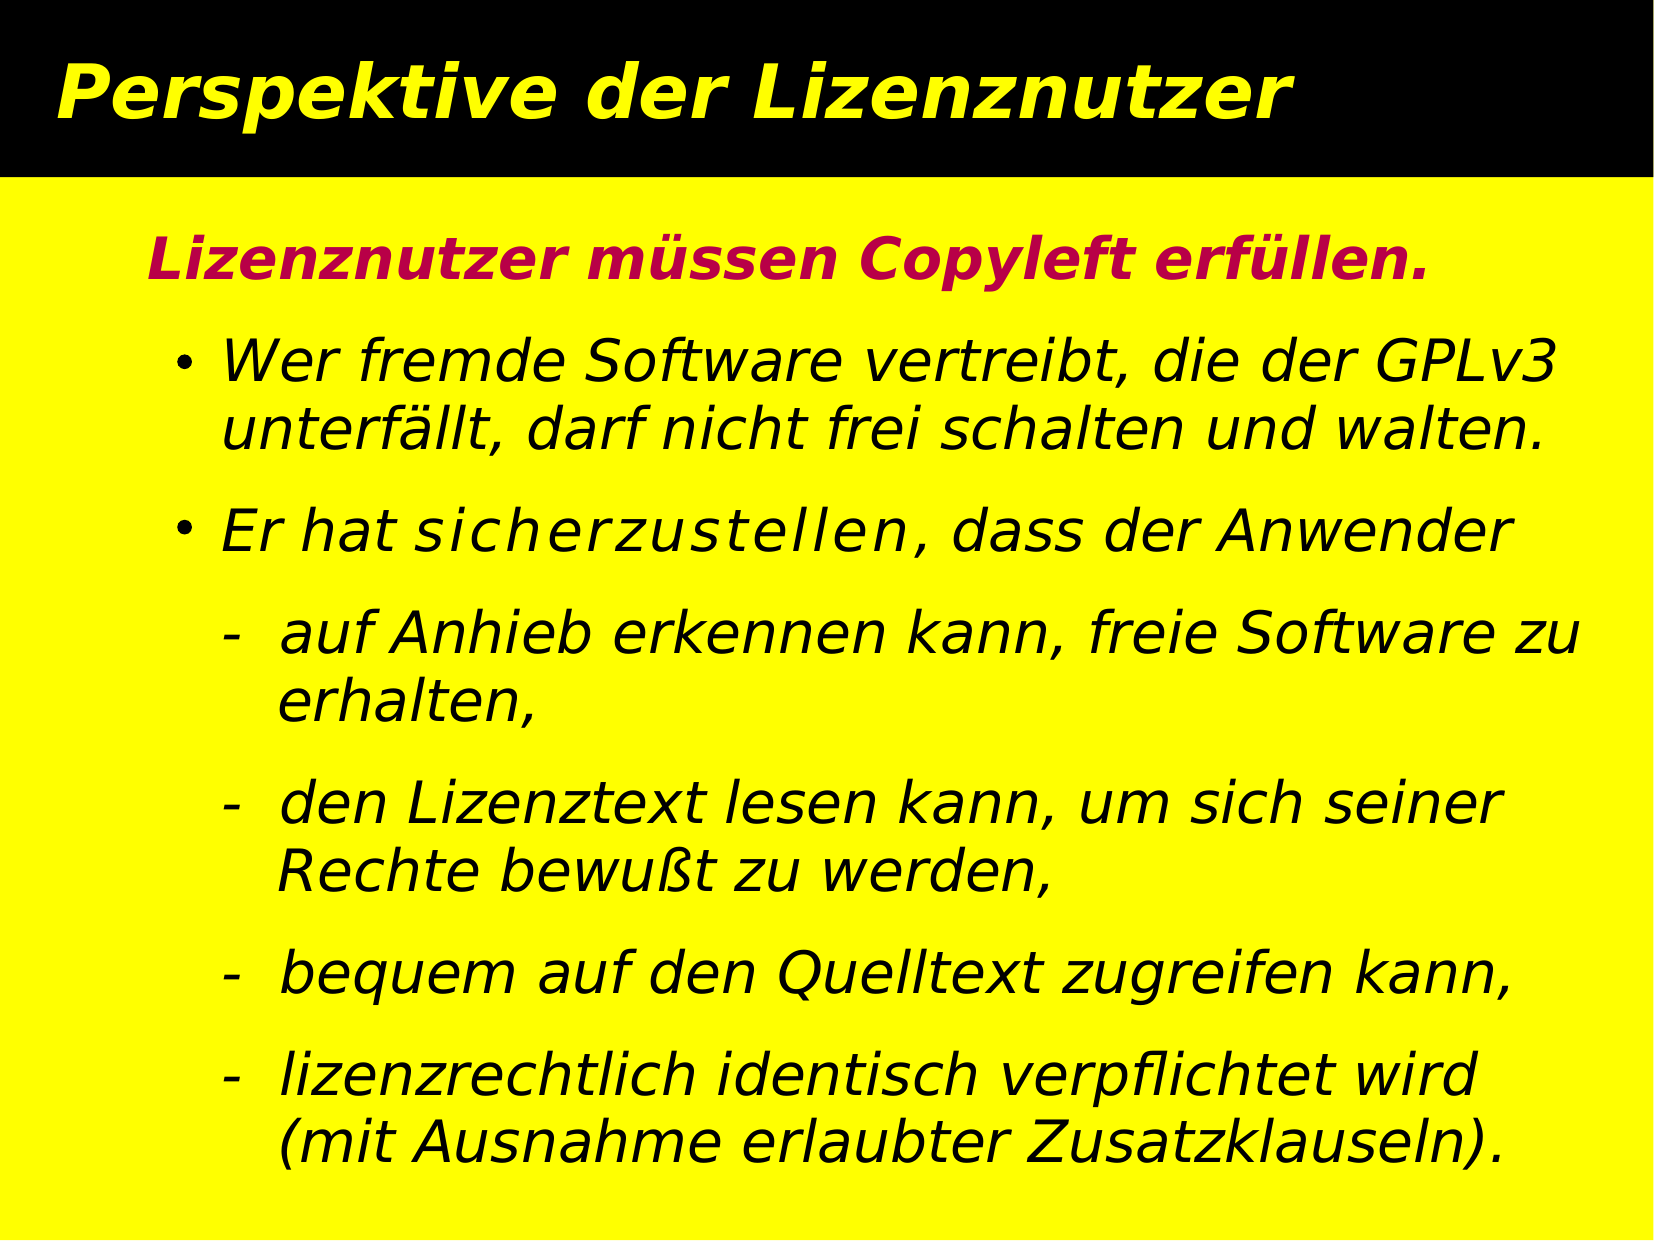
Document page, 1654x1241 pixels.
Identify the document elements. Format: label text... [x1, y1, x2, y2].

text_box [0, 0, 1654, 1241]
text_box Lizenznutzer müssen Copyleft erfüllen. Wer fremde Software vertreibt, die der GPLv3 unterfällt, darf nicht frei schalten und walten. Er hat sicherzustellen, dass der Anwender - auf Anhieb erkennen kann, freie Software zu erhalten, - den Lizenztext lesen kann, um sich seiner Rechte bewußt zu werden, - bequem auf den Quelltext zugreifen kann, - lizenzrechtlich identisch verpflichtet wird (mit Ausnahme erlaubter Zusatzklauseln). [133, 218, 1619, 1184]
text_box Perspektive der Lizenznutzer [41, 41, 1284, 144]
